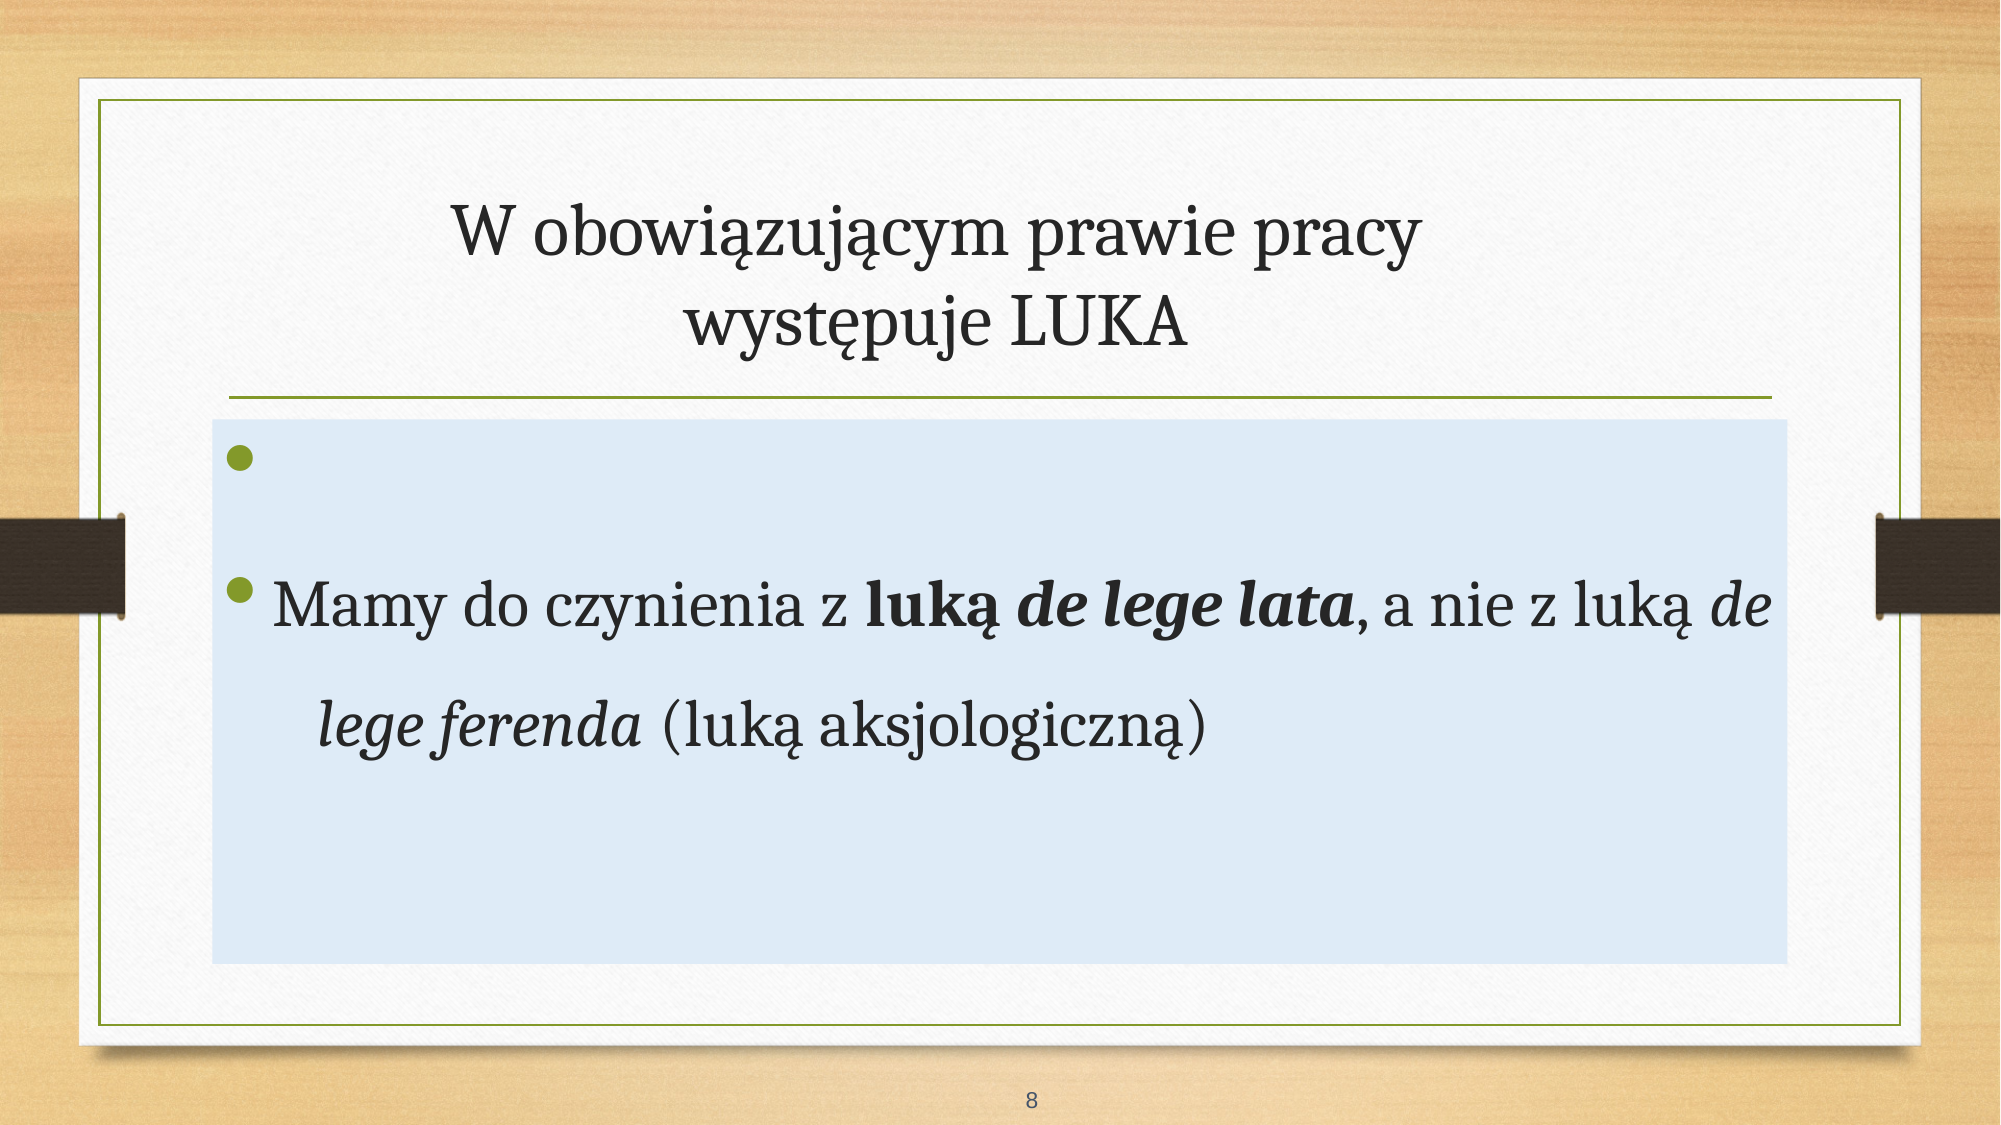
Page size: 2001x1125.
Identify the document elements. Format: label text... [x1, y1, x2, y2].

list Mamy do czynienia z luką de lege lata, a nie z luką de lege ferenda (luką aksjologiczną) [212, 419, 1788, 964]
text_box ‹#› [1025, 1075, 1123, 1114]
title W obowiązującym prawie pracy występuje LUKA [324, 138, 1550, 403]
